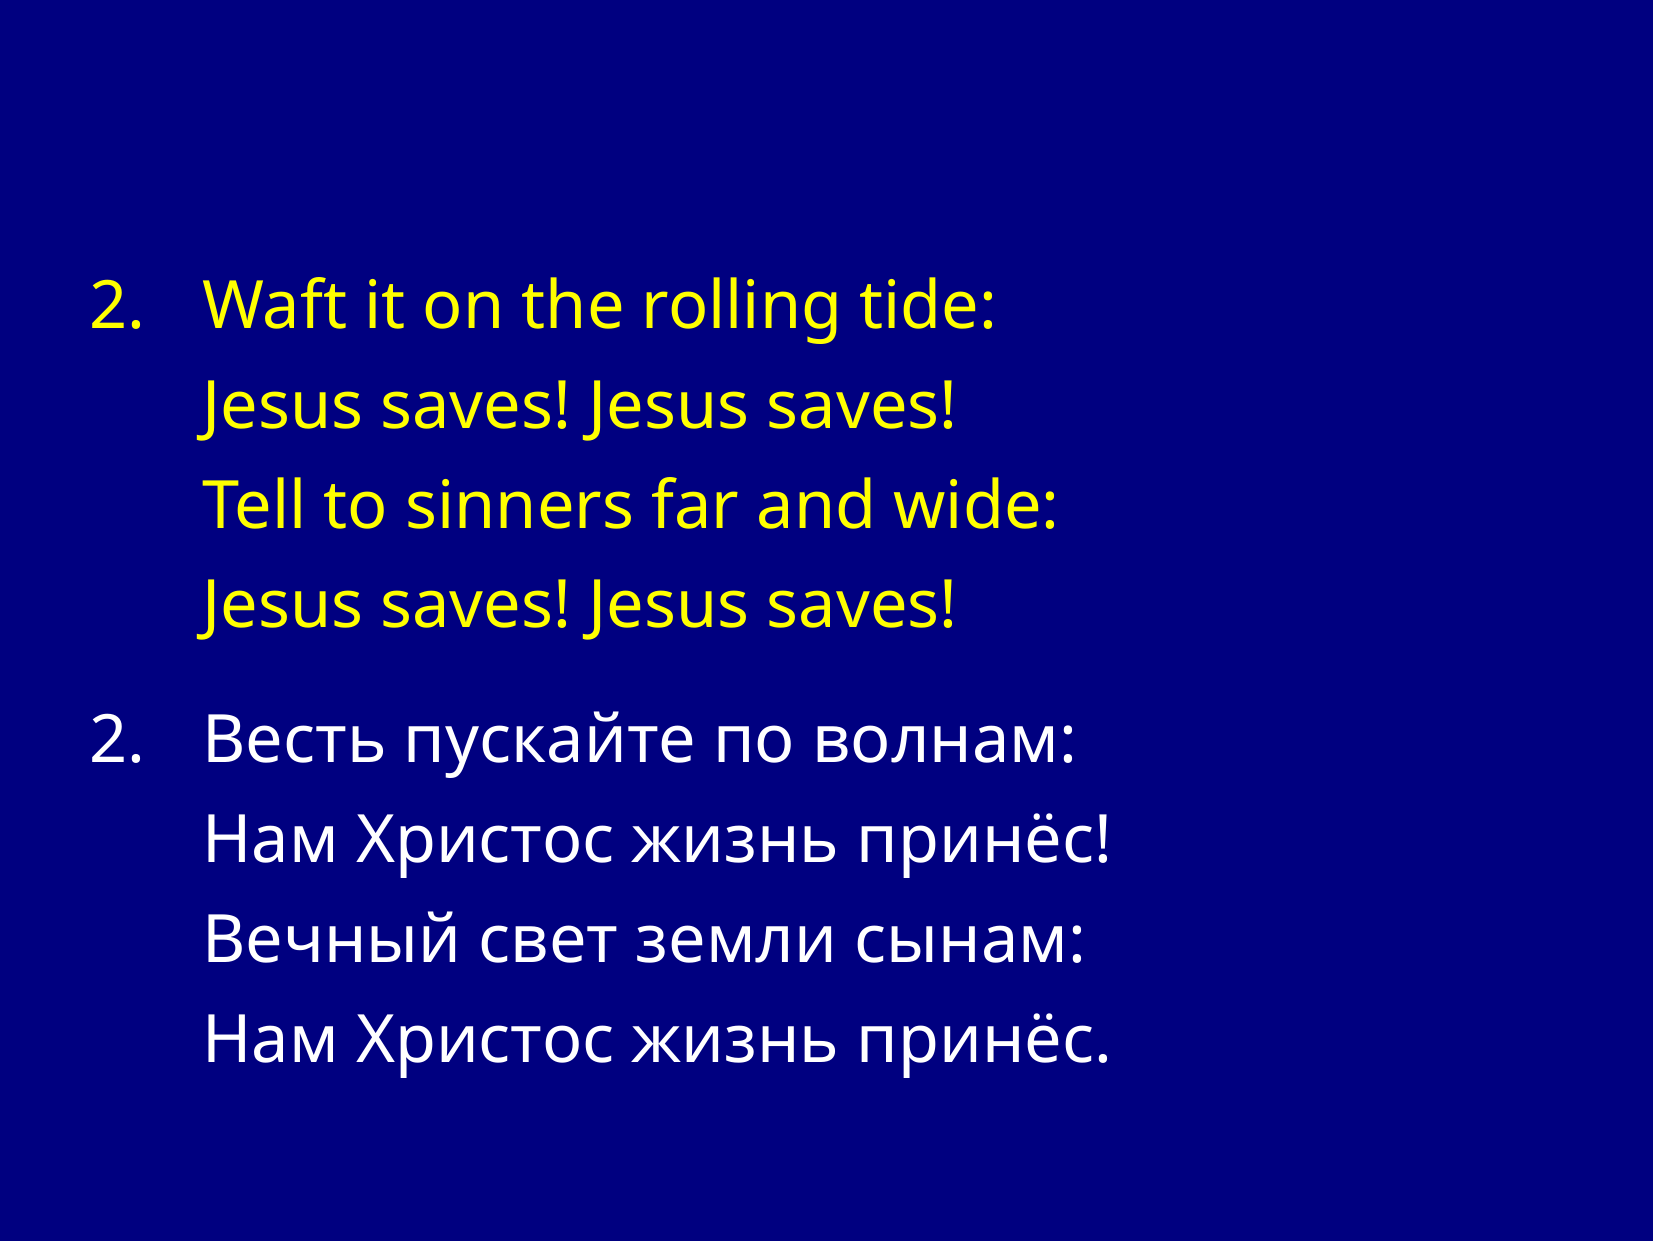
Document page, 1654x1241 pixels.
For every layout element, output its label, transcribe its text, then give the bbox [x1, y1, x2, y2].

text_box 2. Весть пускайте по волнам: Нам Христос жизнь принёс! Вечный свет земли сынам: Нам Христос жизнь принёс. [75, 675, 1576, 1163]
text_box 2. Waft it on the rolling tide: Jesus saves! Jesus saves! Tell to sinners far and wide: Jesus saves! Jesus saves! [75, 150, 1576, 638]
